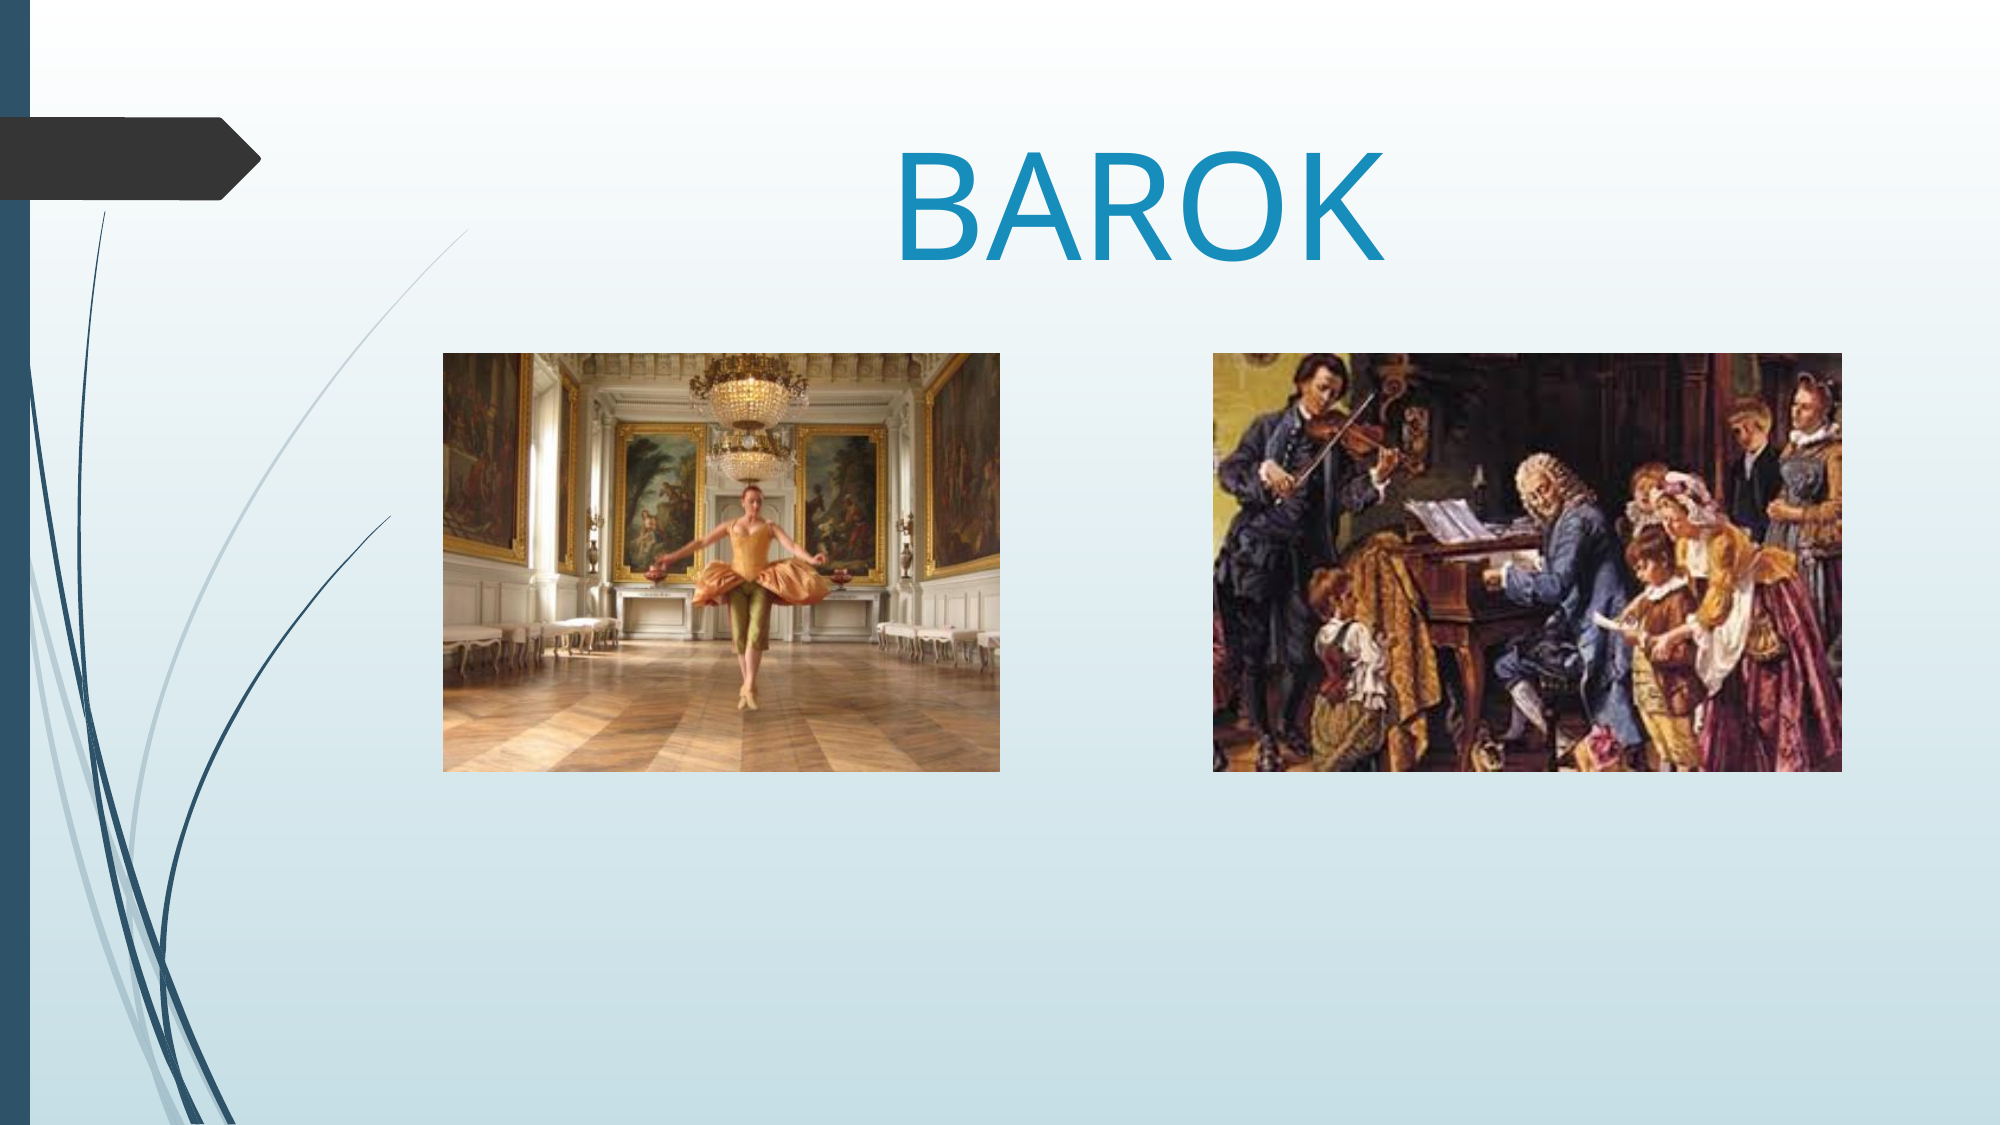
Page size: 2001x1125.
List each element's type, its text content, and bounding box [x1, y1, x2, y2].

picture [1213, 353, 1842, 772]
picture [443, 353, 1000, 772]
title BAROK [425, 102, 1888, 313]
